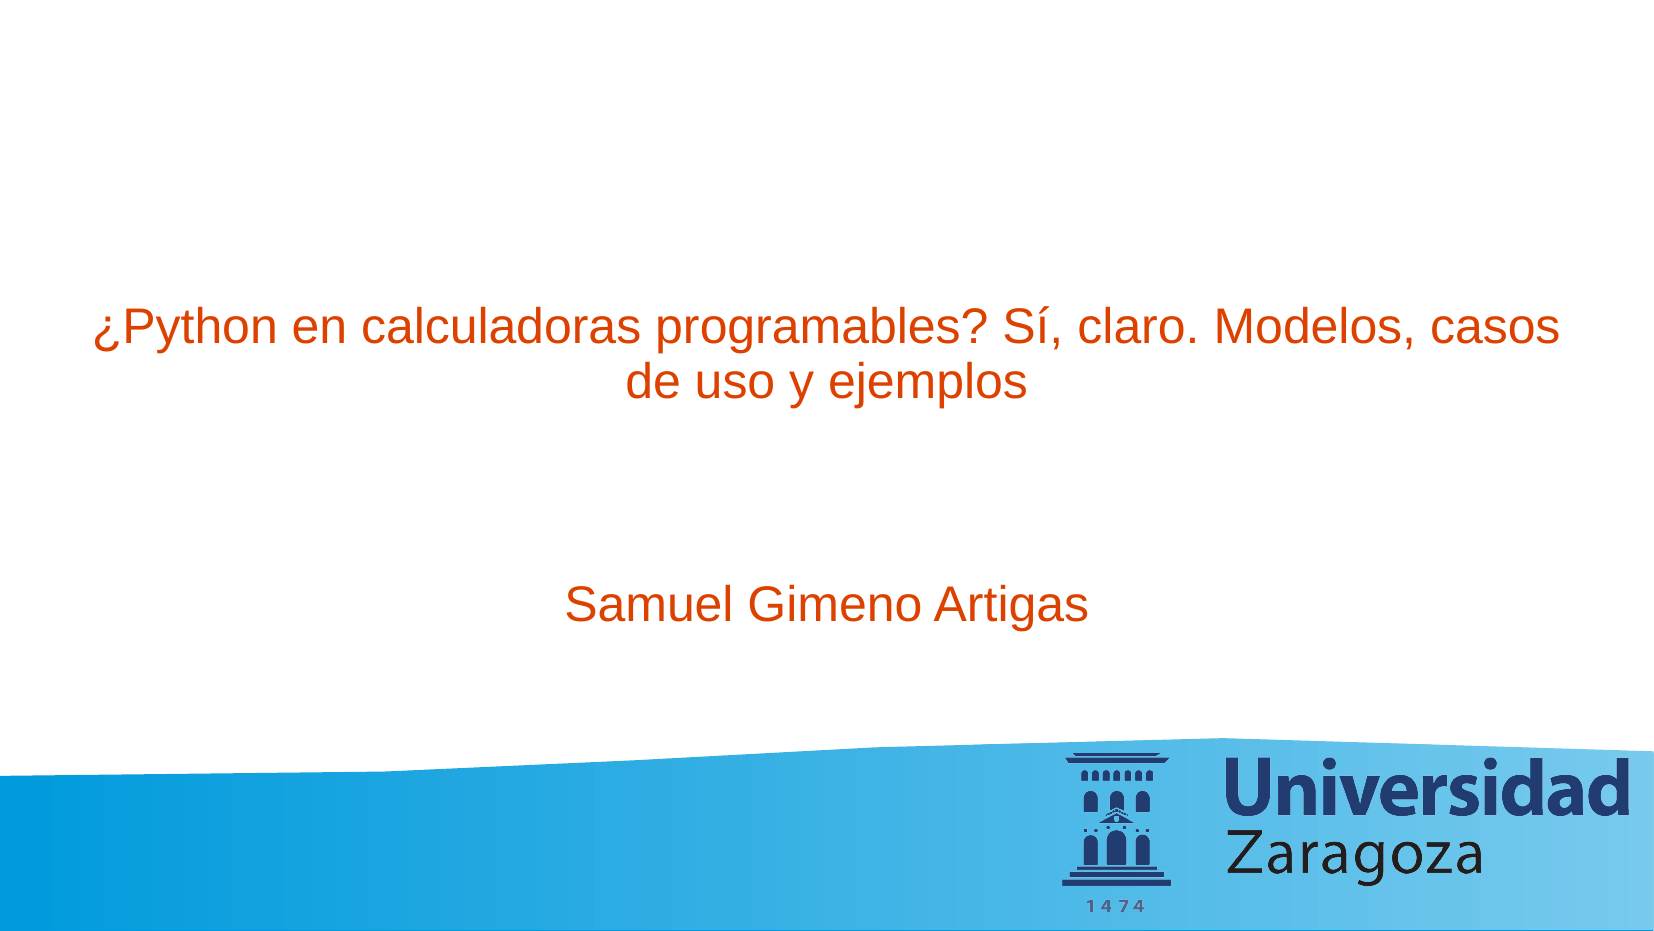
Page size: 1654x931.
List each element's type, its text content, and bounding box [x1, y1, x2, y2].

picture [1062, 753, 1629, 914]
title ¿Python en calculadoras programables? Sí, claro. Modelos, casos de uso y ejemplos Samuel Gimeno Artigas [88, 297, 1565, 633]
